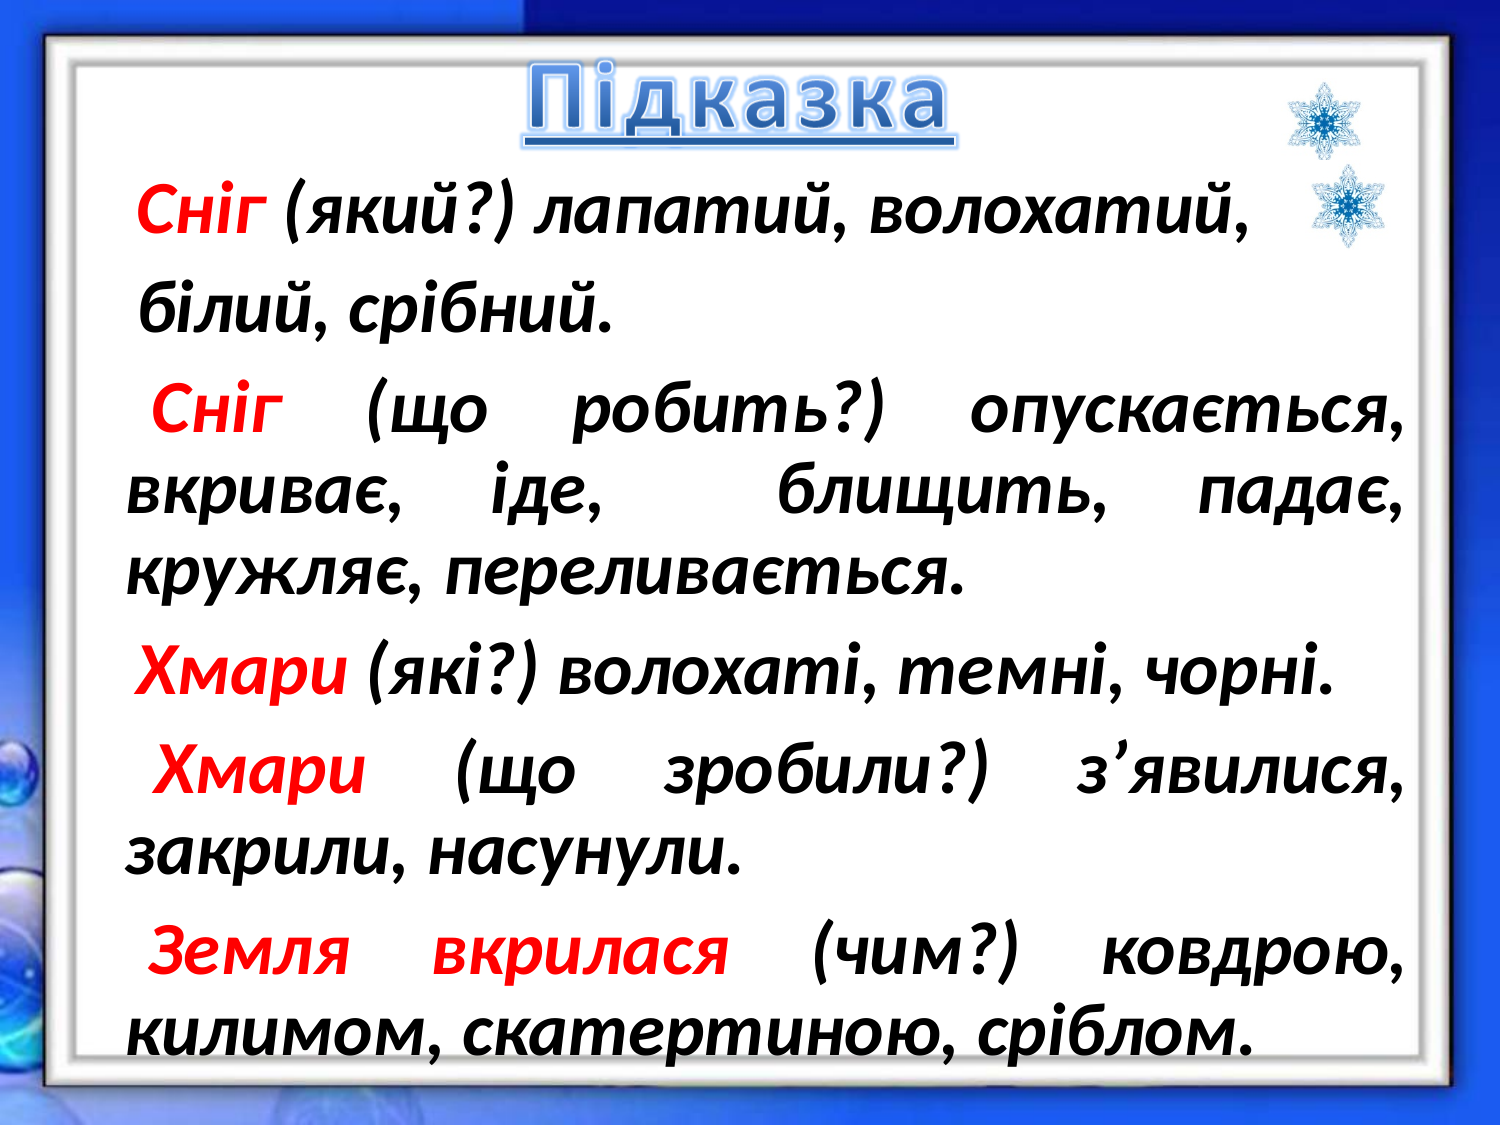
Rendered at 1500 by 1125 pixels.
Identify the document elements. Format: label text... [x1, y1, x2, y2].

picture [0, 0, 1500, 1125]
list Сніг (який?) лапатий, волохатий, білий, срібний. Сніг (що робить?) опускається, вкриває, іде, блищить, падає, кружляє, переливається. Хмари (які?) волохаті, темні, чорні. Хмари (що зробили?) з’явилися, закрили, насунули. Земля вкрилася (чим?) ковдрою, килимом, скатертиною, сріблом. [53, 160, 1424, 1125]
